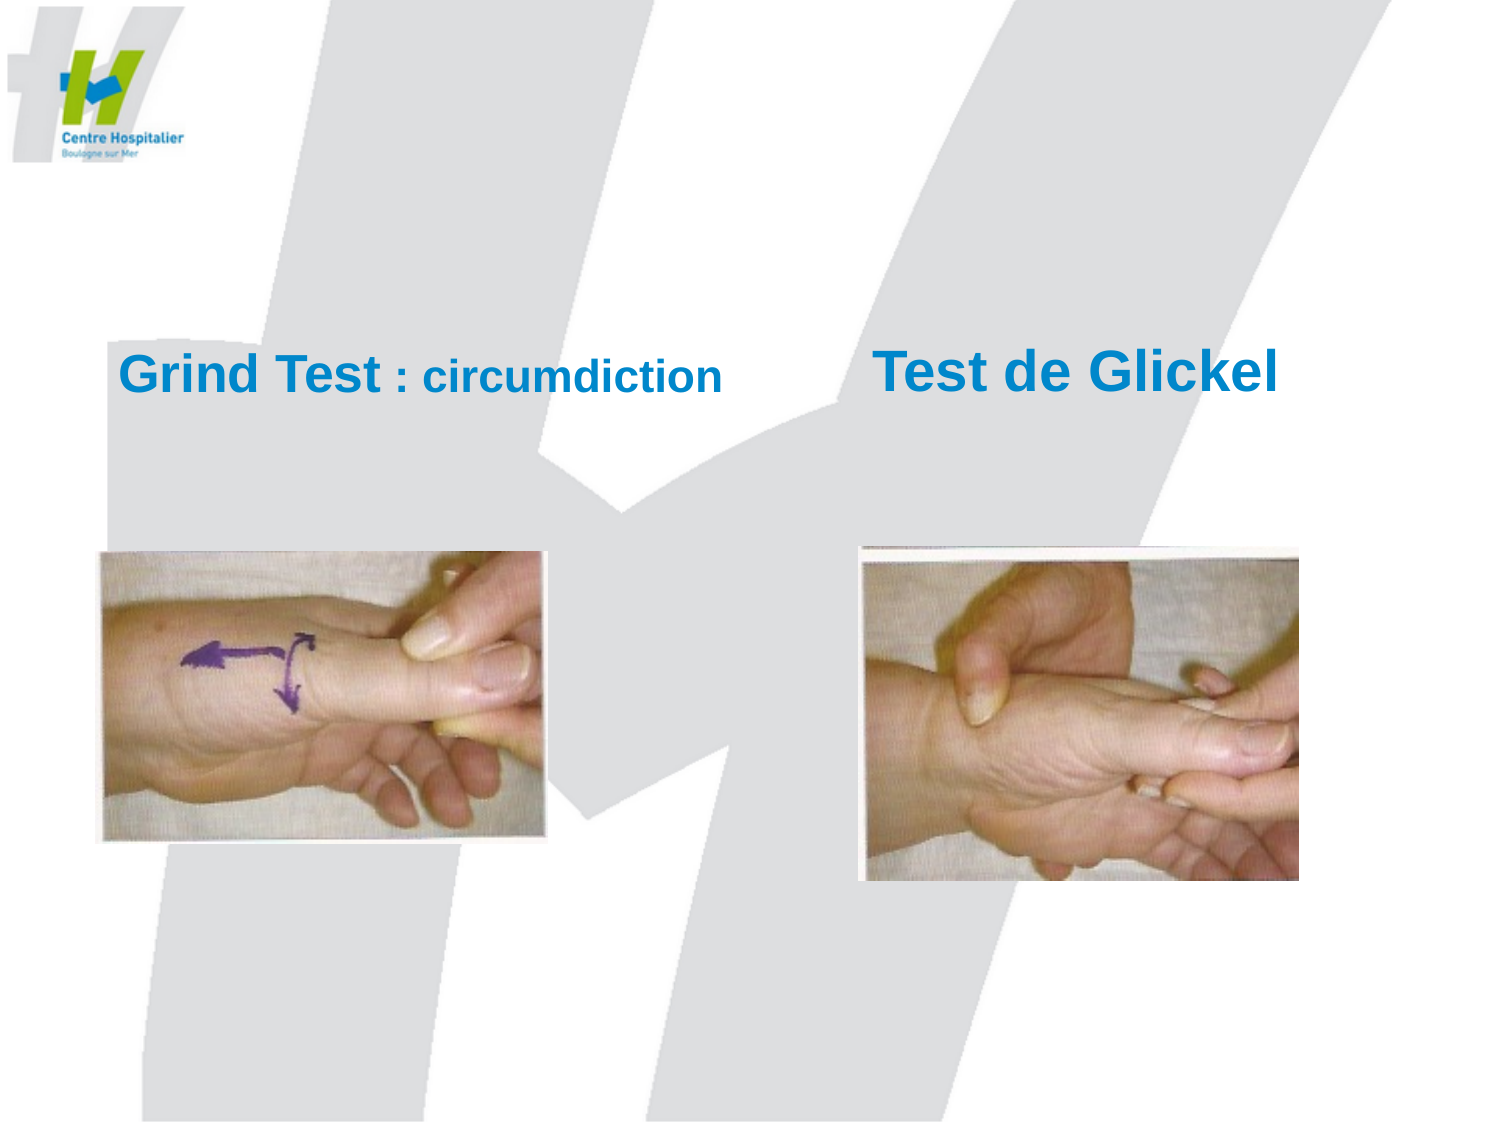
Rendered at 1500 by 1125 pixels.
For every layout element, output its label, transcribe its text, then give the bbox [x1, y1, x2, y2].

list Grind Test : circumdiction [103, 275, 739, 411]
picture [858, 546, 1299, 881]
picture [95, 551, 548, 844]
list Test de Glickel [759, 275, 1398, 411]
